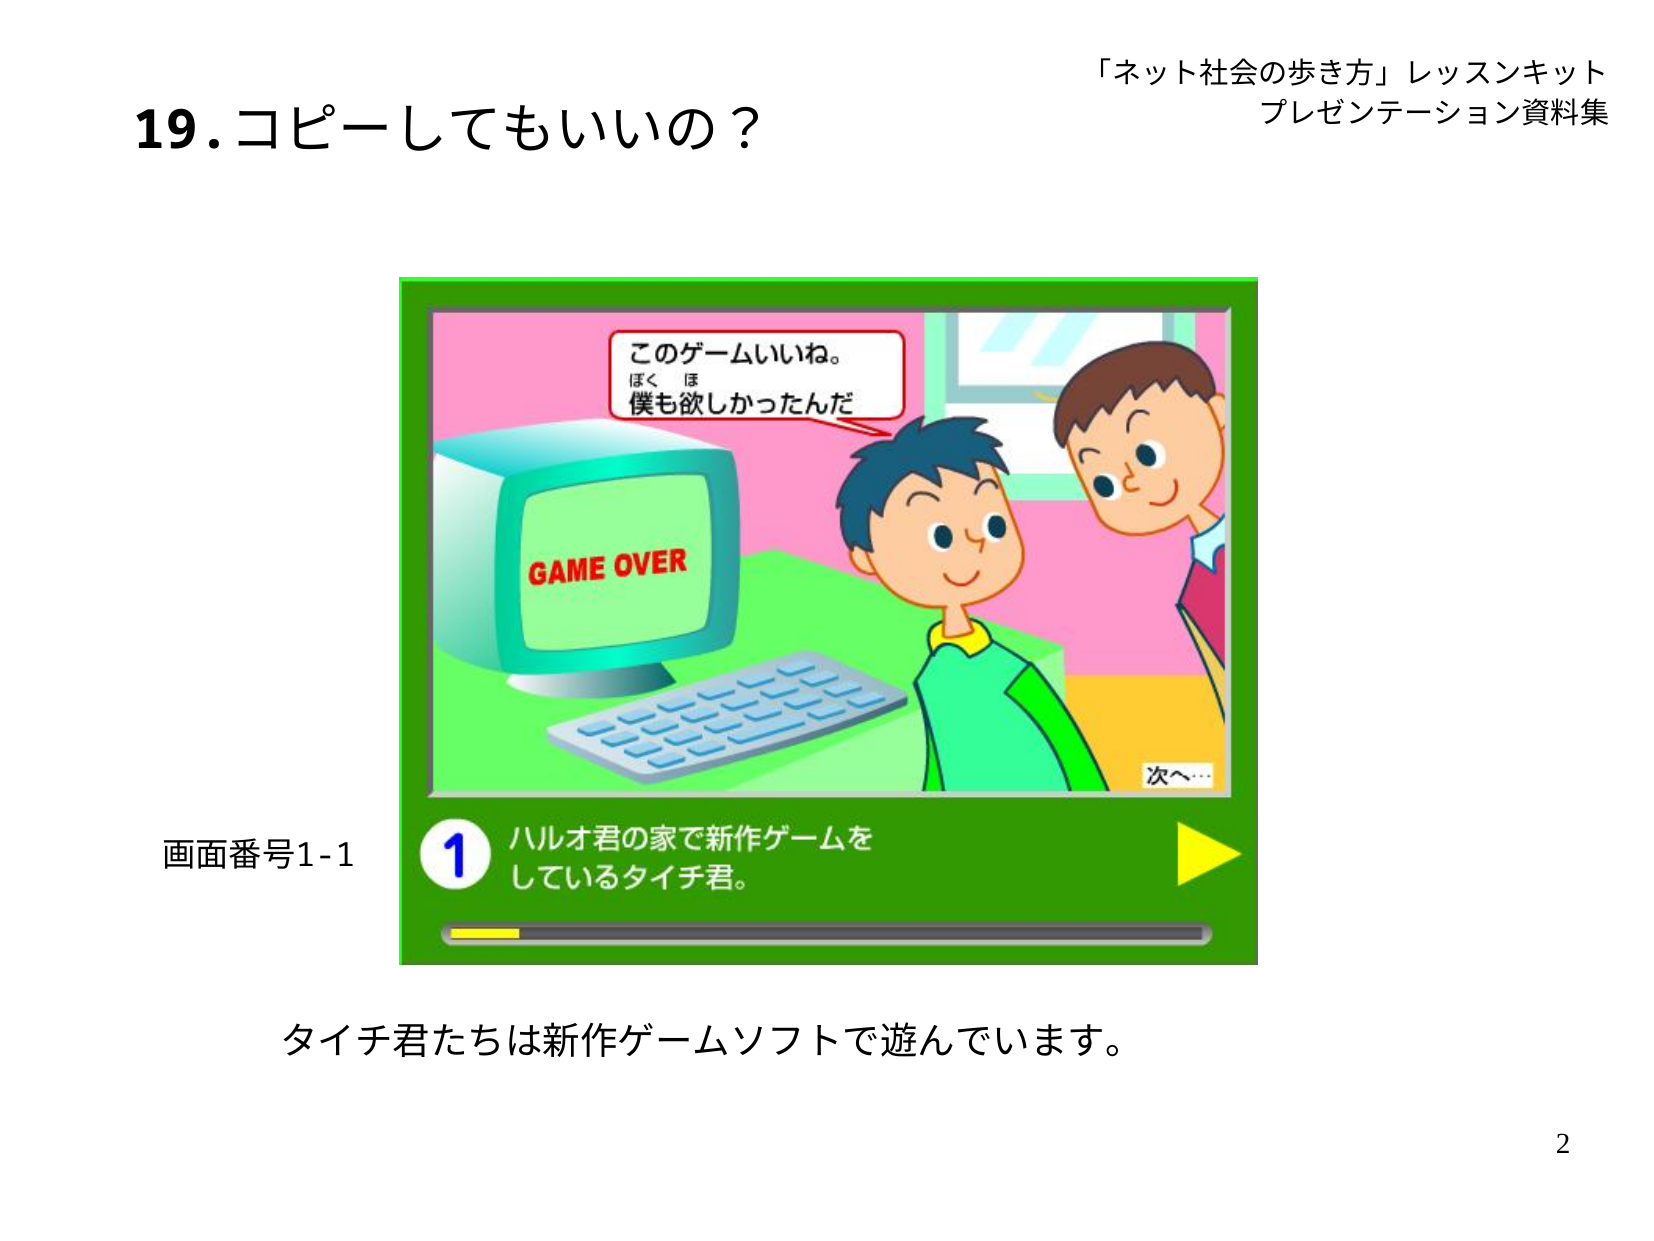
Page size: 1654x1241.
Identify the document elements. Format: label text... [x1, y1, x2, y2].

text_box 19.コピーしてもいいの？ [118, 88, 1241, 169]
picture [399, 277, 1258, 965]
text_box タイチ君たちは新作ゲームソフトで遊んでいます。 [265, 1003, 1447, 1074]
text_box 画面番号1-1 [147, 826, 384, 882]
text_box 「ネット社会の歩き方」レッスンキット プレゼンテーション資料集 [1062, 44, 1625, 139]
